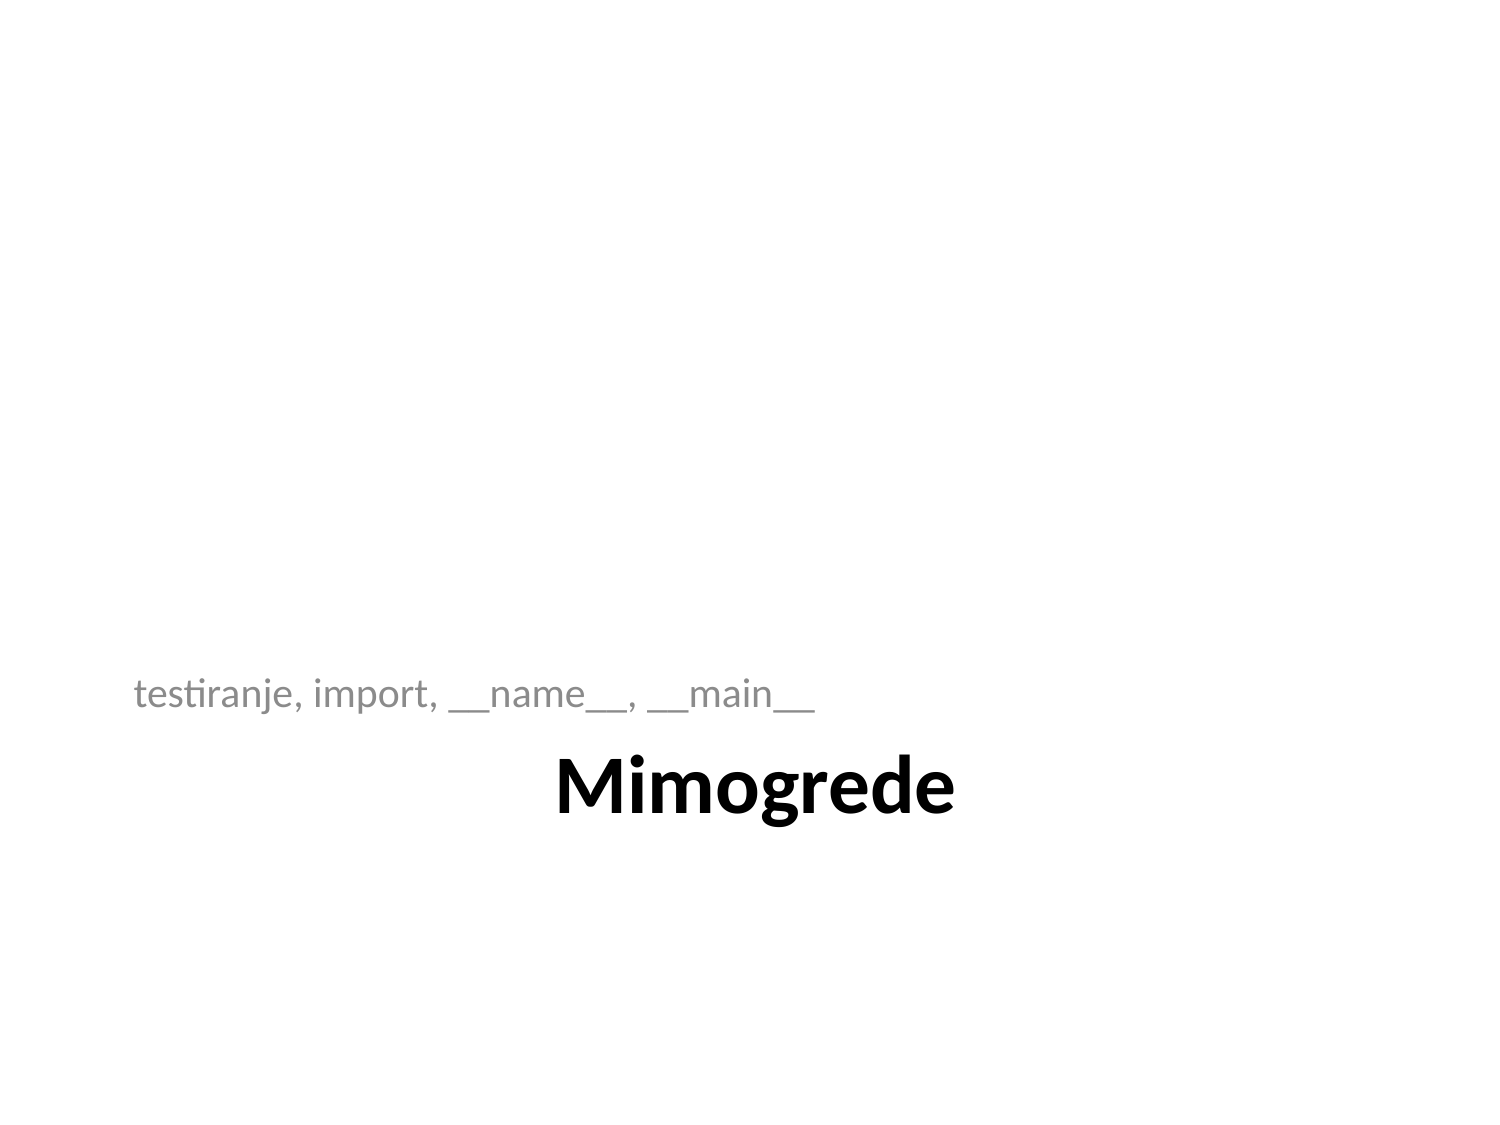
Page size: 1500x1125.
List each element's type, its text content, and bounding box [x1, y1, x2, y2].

title Mimogrede [118, 723, 1394, 947]
list testiranje, import, __name__, __main__ [118, 476, 1394, 723]
